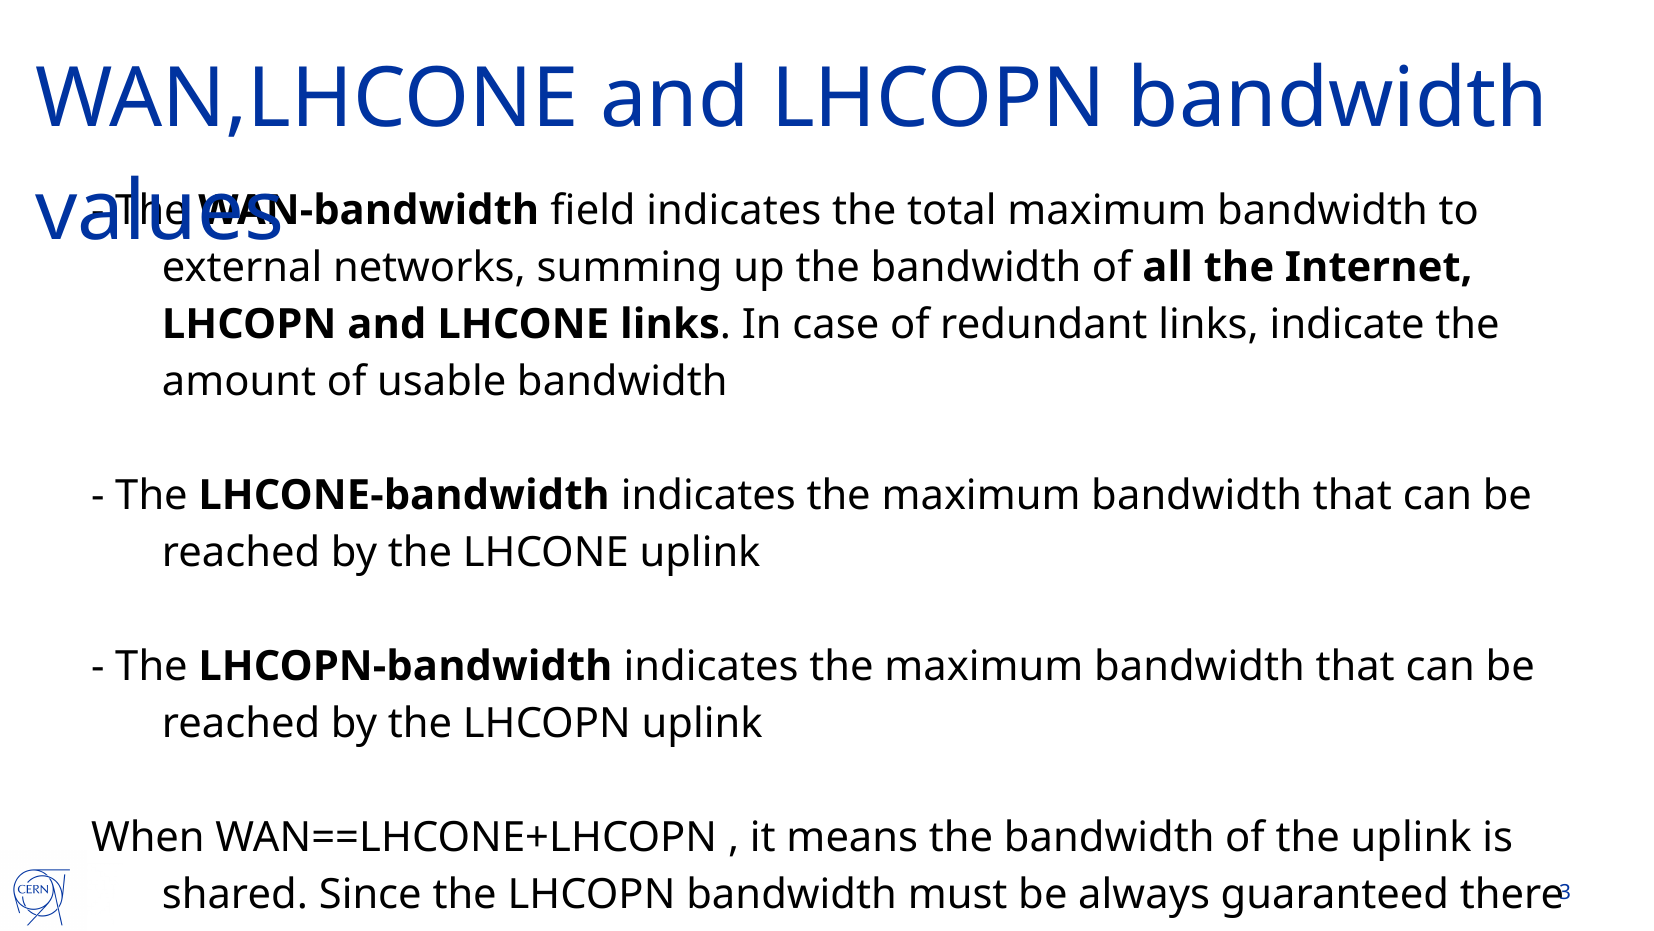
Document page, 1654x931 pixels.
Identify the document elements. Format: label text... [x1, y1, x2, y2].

picture [0, 850, 127, 931]
text_box - The WAN-bandwidth field indicates the total maximum bandwidth to external networks, summing up the bandwidth of all the Internet, LHCOPN and LHCONE links. In case of redundant links, indicate the amount of usable bandwidth - The LHCONE-bandwidth indicates the maximum bandwidth that can be reached by the LHCONE uplink - The LHCOPN-bandwidth indicates the maximum bandwidth that can be reached by the LHCOPN uplink When WAN==LHCONE+LHCOPN , it means the bandwidth of the uplink is shared. Since the LHCOPN bandwidth must be always guaranteed there should not be any ambiguity. [76, 247, 1601, 925]
title WAN,LHCONE and LHCOPN bandwidth values [35, 37, 1654, 247]
